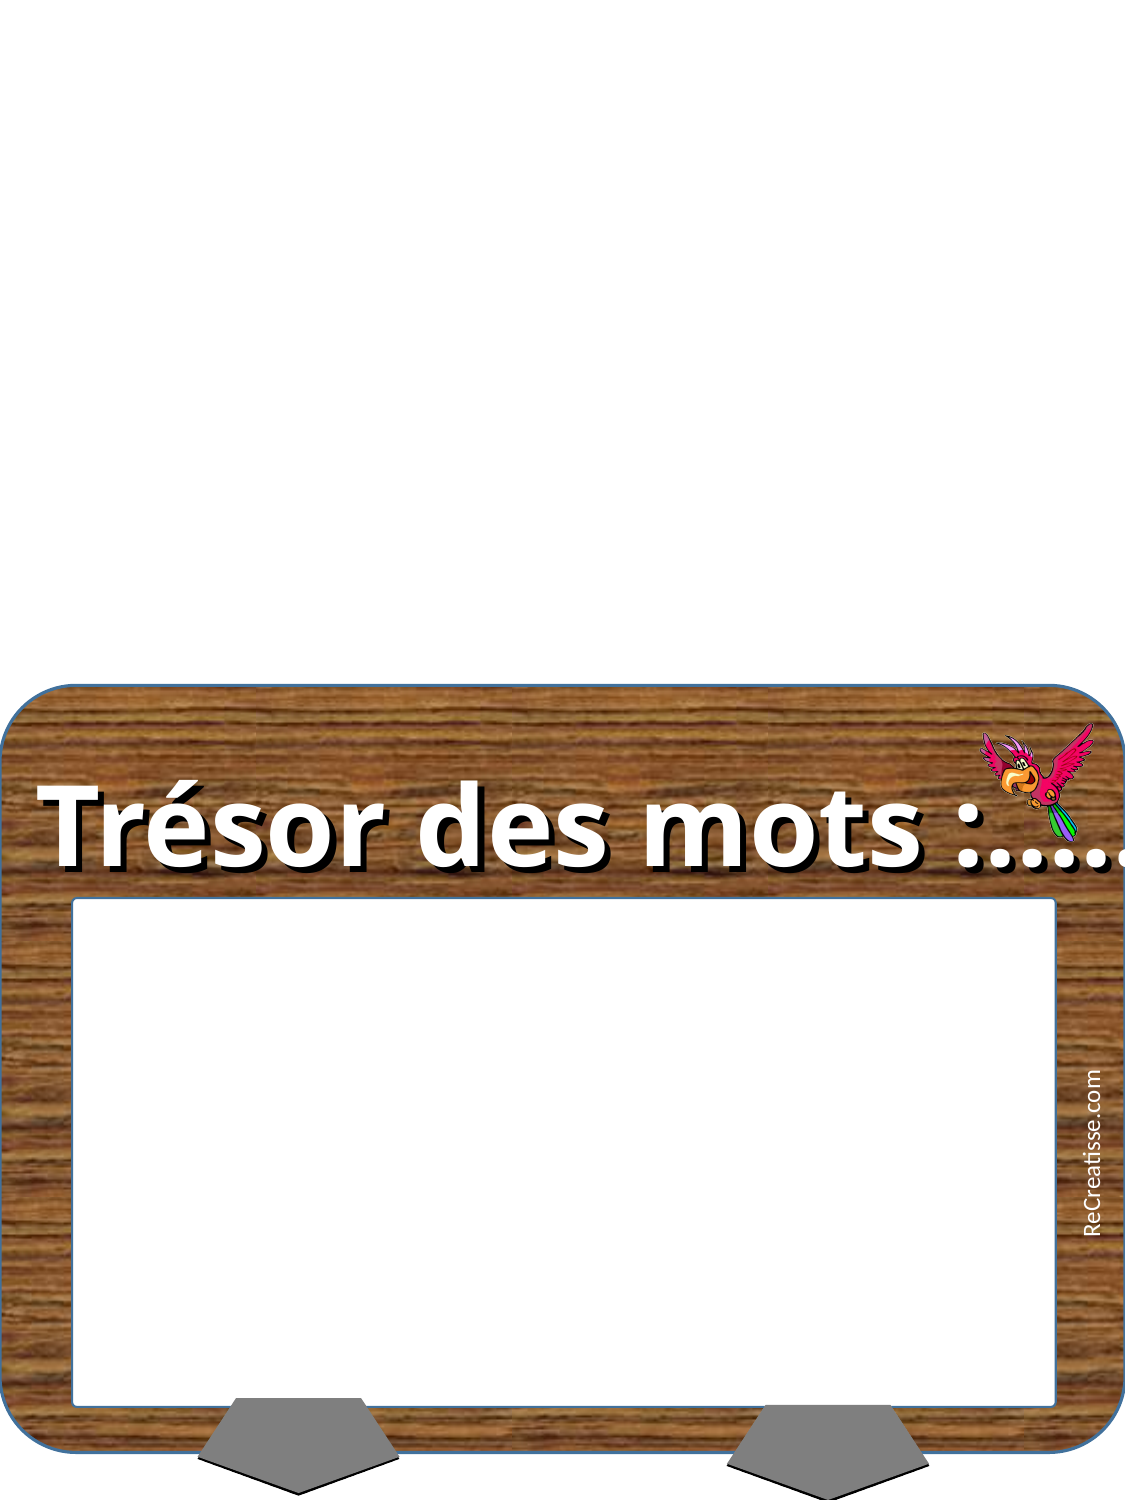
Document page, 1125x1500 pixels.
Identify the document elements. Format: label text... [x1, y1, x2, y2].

text_box ReCreatisse.com [1068, 1055, 1113, 1252]
text_box Trésor des mots :………………… [20, 747, 1125, 897]
text_box [0, 685, 1125, 1500]
picture [979, 723, 1094, 842]
